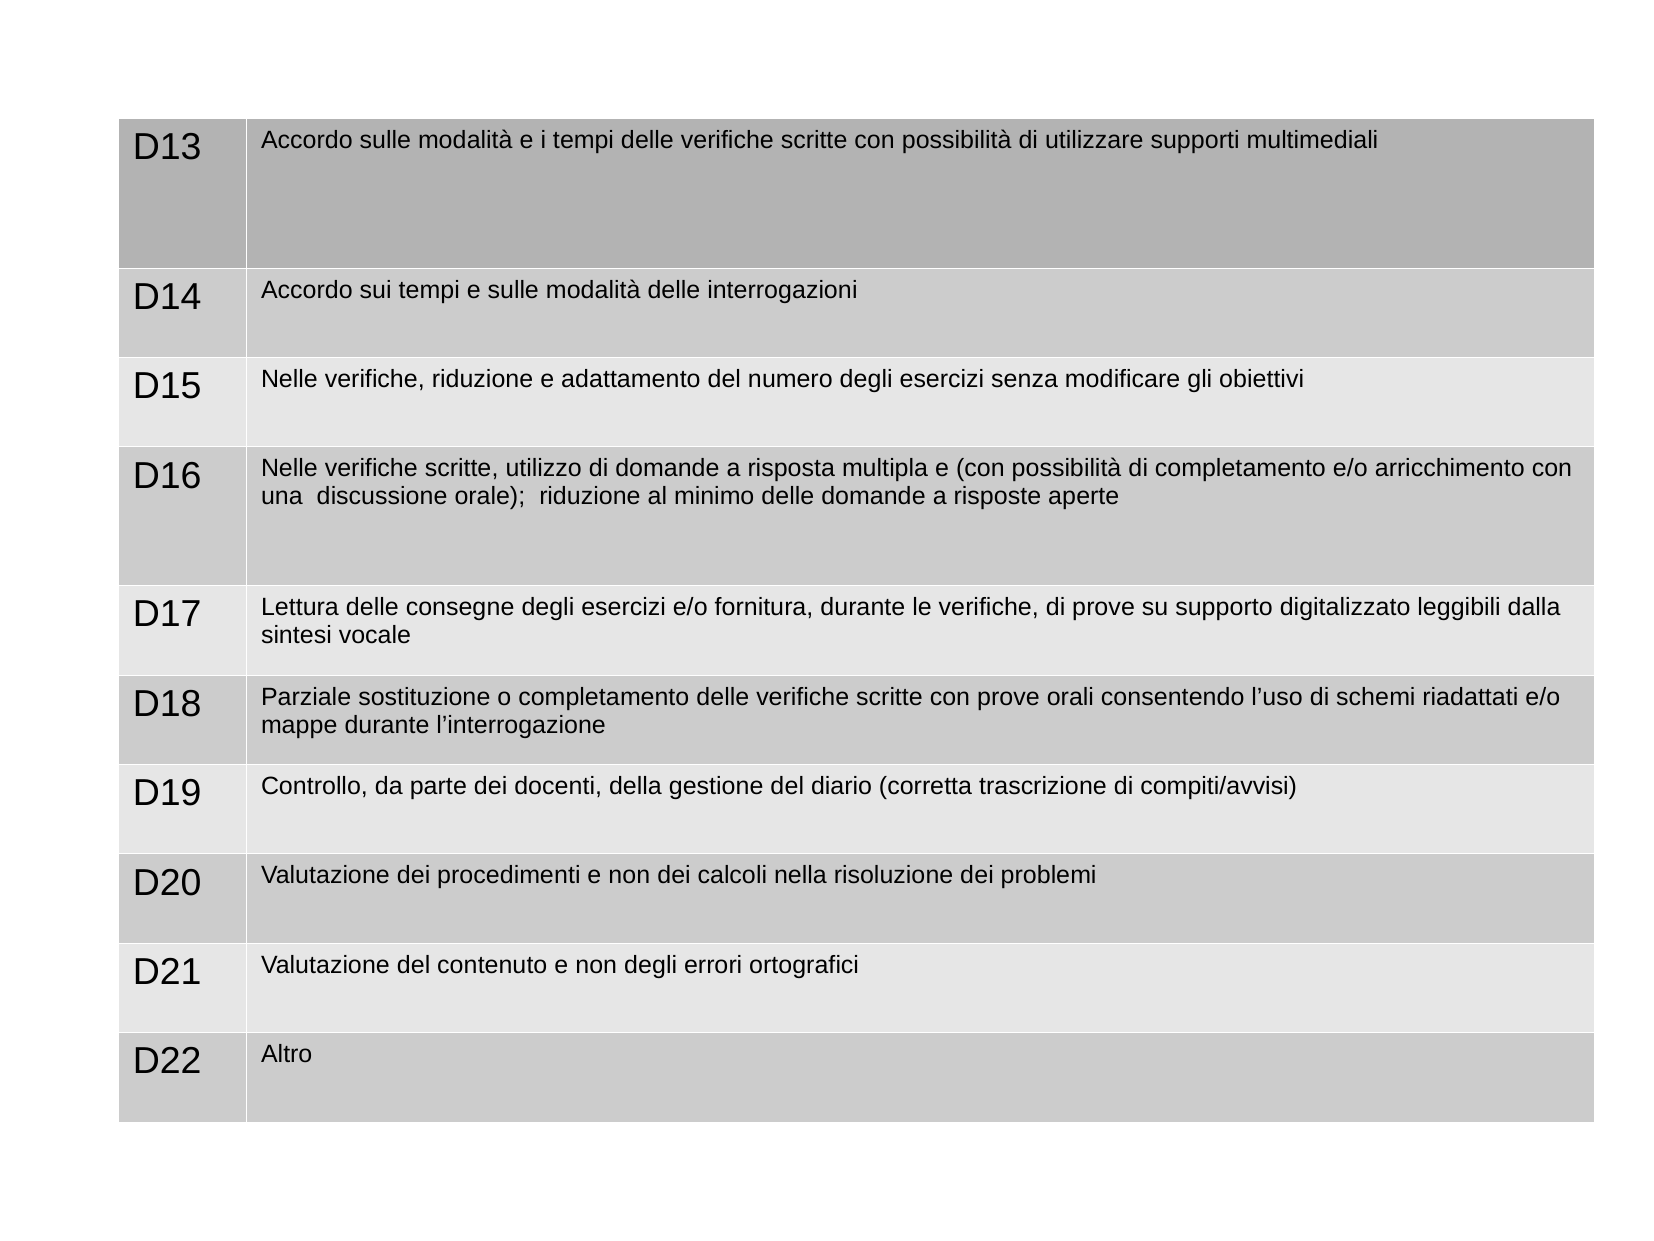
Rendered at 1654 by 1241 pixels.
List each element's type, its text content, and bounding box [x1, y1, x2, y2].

table_header Accordo sulle modalità e i tempi delle verifiche scritte con possibilità di utilizzare supporti multimediali [247, 119, 1594, 268]
table_cell Nelle verifiche, riduzione e adattamento del numero degli esercizi senza modificare gli obiettivi [247, 358, 1594, 446]
table_cell D17 [119, 586, 246, 675]
table_cell D19 [119, 765, 246, 853]
table_cell D18 [119, 676, 246, 764]
table_cell D15 [119, 358, 246, 446]
table_header D13 [119, 119, 246, 268]
table_cell Altro [247, 1033, 1594, 1122]
table_cell Controllo, da parte dei docenti, della gestione del diario (corretta trascrizione di compiti/avvisi) [247, 765, 1594, 853]
table_cell Valutazione dei procedimenti e non dei calcoli nella risoluzione dei problemi [247, 854, 1594, 943]
table_cell D14 [119, 269, 246, 357]
table_cell Valutazione del contenuto e non degli errori ortografici [247, 944, 1594, 1032]
table_cell Accordo sui tempi e sulle modalità delle interrogazioni [247, 269, 1594, 357]
table_cell Lettura delle consegne degli esercizi e/o fornitura, durante le verifiche, di prove su supporto digitalizzato leggibili dalla sintesi vocale [247, 586, 1594, 675]
table_cell Nelle verifiche scritte, utilizzo di domande a risposta multipla e (con possibilità di completamento e/o arricchimento con una discussione orale); riduzione al minimo delle domande a risposte aperte [247, 447, 1594, 585]
table_cell Parziale sostituzione o completamento delle verifiche scritte con prove orali consentendo l’uso di schemi riadattati e/o mappe durante l’interrogazione [247, 676, 1594, 764]
table_cell D21 [119, 944, 246, 1032]
table_cell D16 [119, 447, 246, 585]
table_cell D22 [119, 1033, 246, 1122]
table_cell D20 [119, 854, 246, 943]
